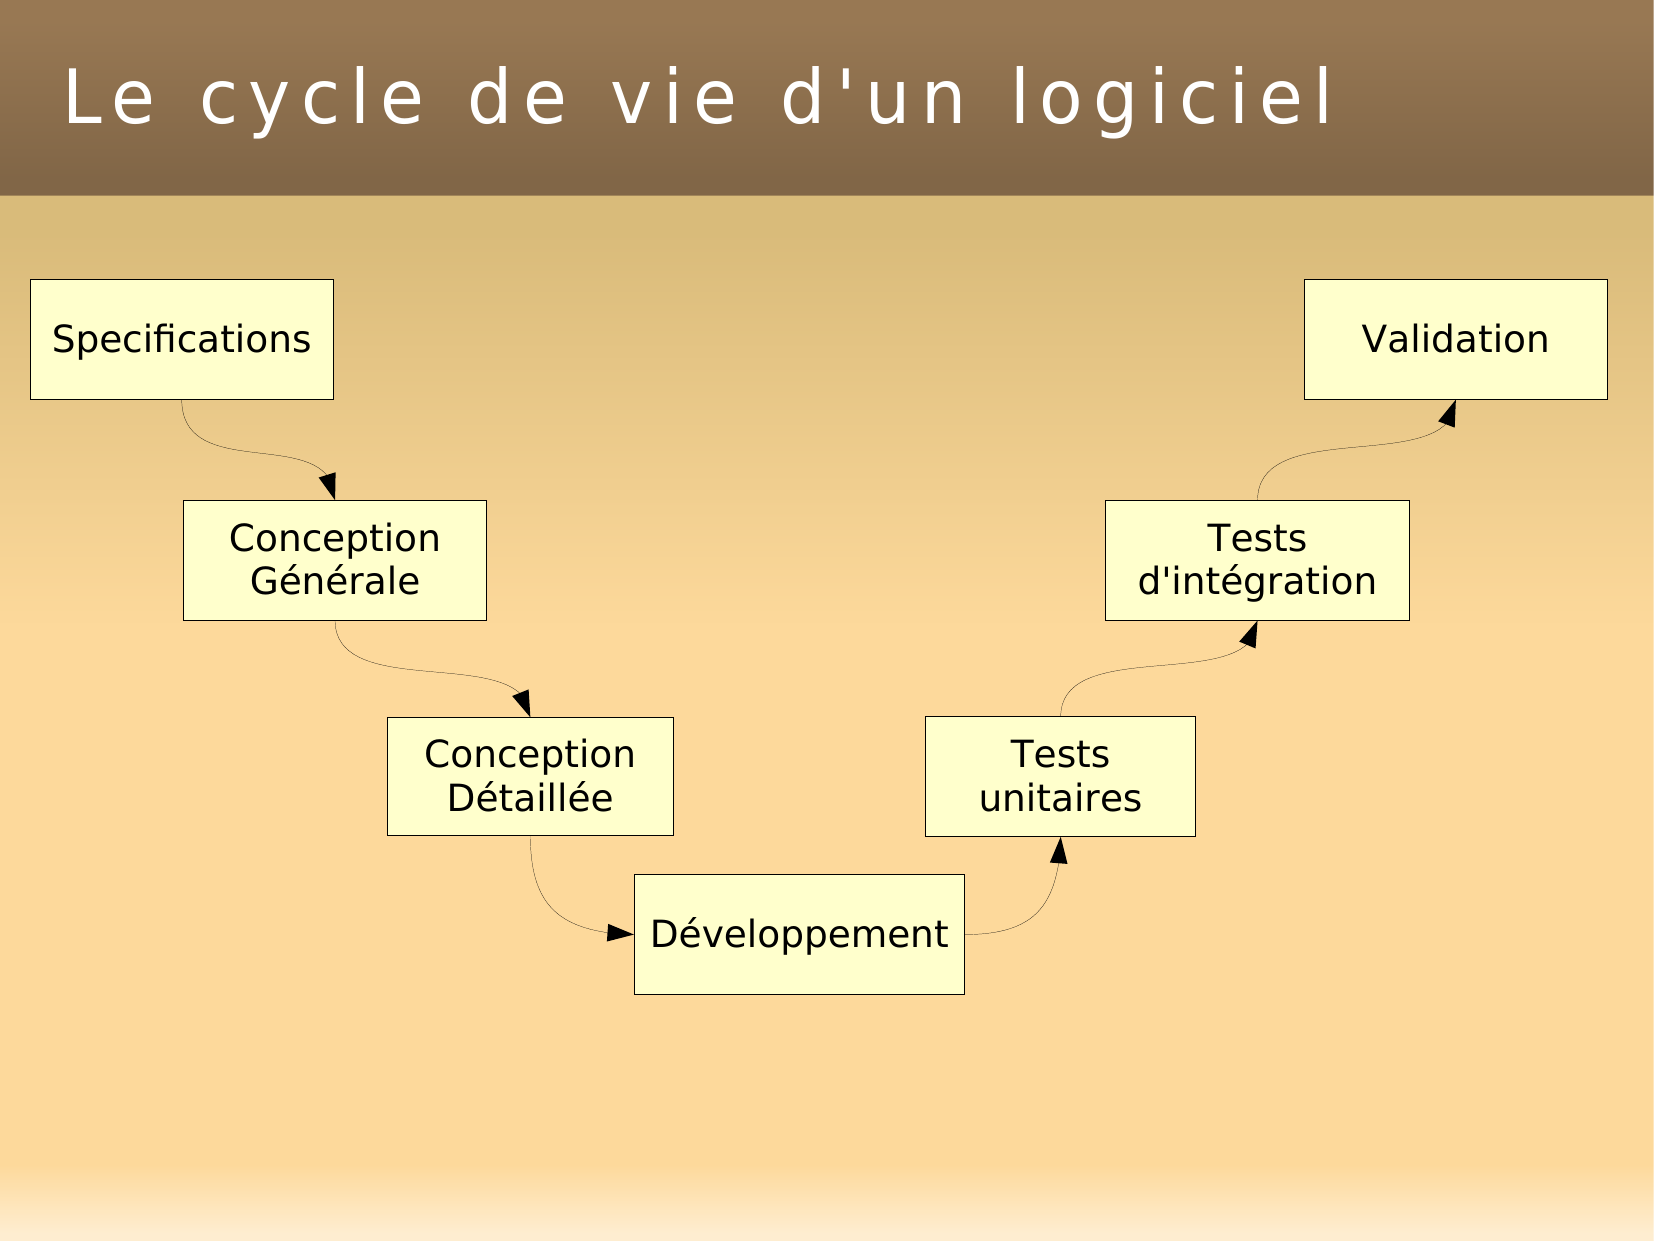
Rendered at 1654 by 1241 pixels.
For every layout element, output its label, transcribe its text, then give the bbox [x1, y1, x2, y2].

title Le cycle de vie d'un logiciel [62, 23, 1598, 172]
text_box Développement [634, 874, 965, 995]
text_box Conception Détaillée [387, 717, 674, 836]
text_box Specifications [30, 279, 334, 400]
text_box Tests unitaires [925, 716, 1196, 837]
text_box Validation [1304, 279, 1608, 400]
text_box Tests d'intégration [1105, 500, 1410, 621]
picture [0, 0, 1654, 1241]
text_box Conception Générale [183, 500, 487, 621]
